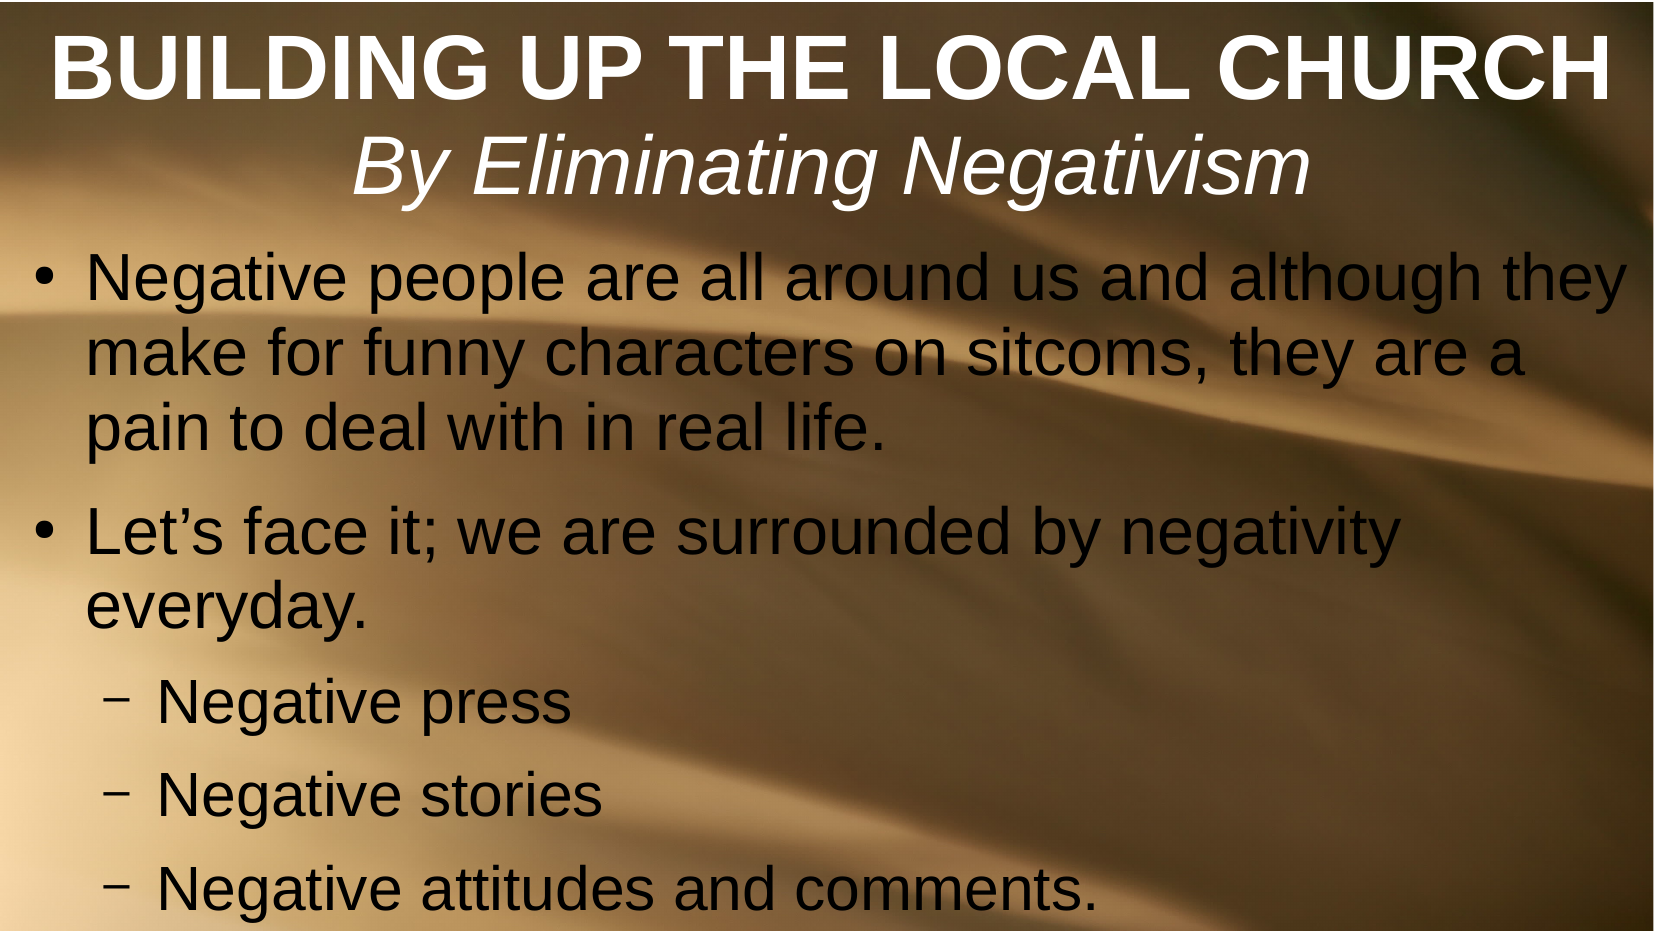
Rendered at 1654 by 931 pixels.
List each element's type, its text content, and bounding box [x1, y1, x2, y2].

title BUILDING UP THE LOCAL CHURCH By Eliminating Negativism [15, 12, 1651, 218]
picture [0, 2, 1654, 931]
list Negative people are all around us and although they make for funny characters on sitcoms, they are a pain to deal with in real life. Let’s face it; we are surrounded by negativity everyday. Negative press Negative stories Negative attitudes and comments. [15, 240, 1636, 931]
